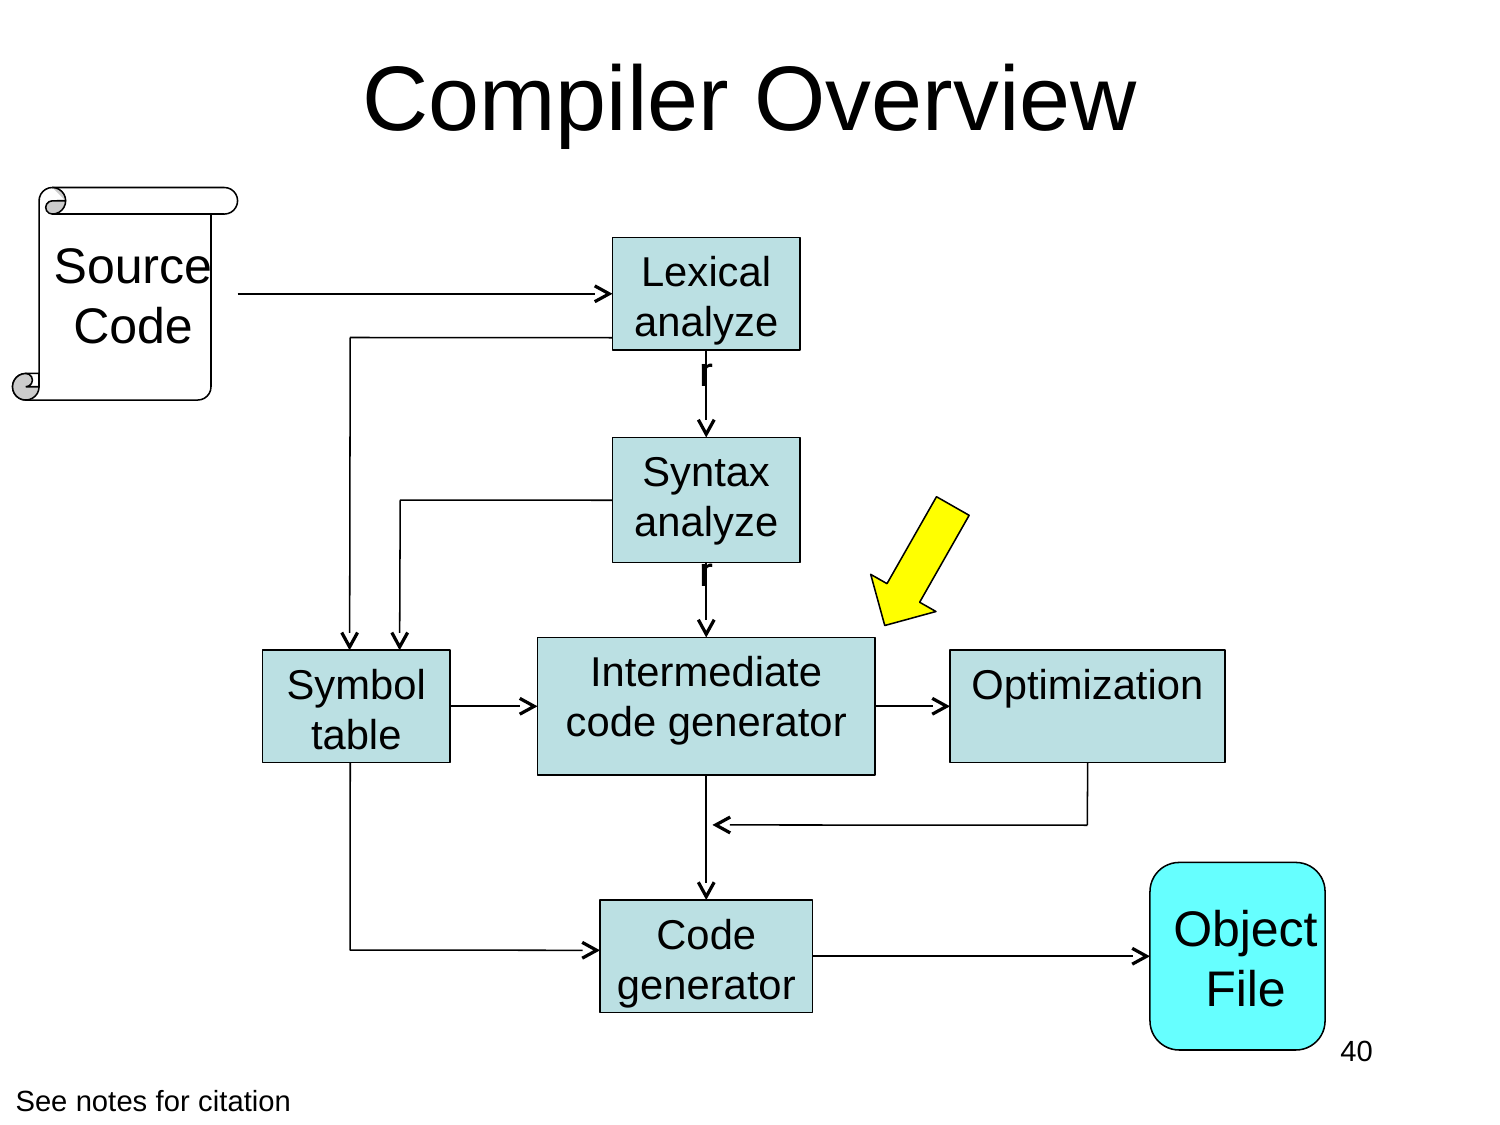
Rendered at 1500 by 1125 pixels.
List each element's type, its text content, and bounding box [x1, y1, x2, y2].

text_box Syntax analyzer [612, 437, 800, 563]
text_box Optimization [950, 649, 1225, 763]
text_box Lexical analyzer [612, 237, 800, 350]
text_box Intermediate code generator [537, 637, 875, 775]
text_box [870, 496, 970, 626]
text_box Source Code [56, 187, 238, 214]
title Compiler Overview [0, 0, 1500, 188]
text_box Symbol table [262, 649, 450, 763]
text_box See notes for citation [0, 1074, 307, 1125]
text_box Source Code [27, 187, 212, 401]
text_box <number> [1074, 1025, 1388, 1101]
text_box Code generator [600, 899, 813, 1013]
text_box Object File [1149, 862, 1326, 1051]
